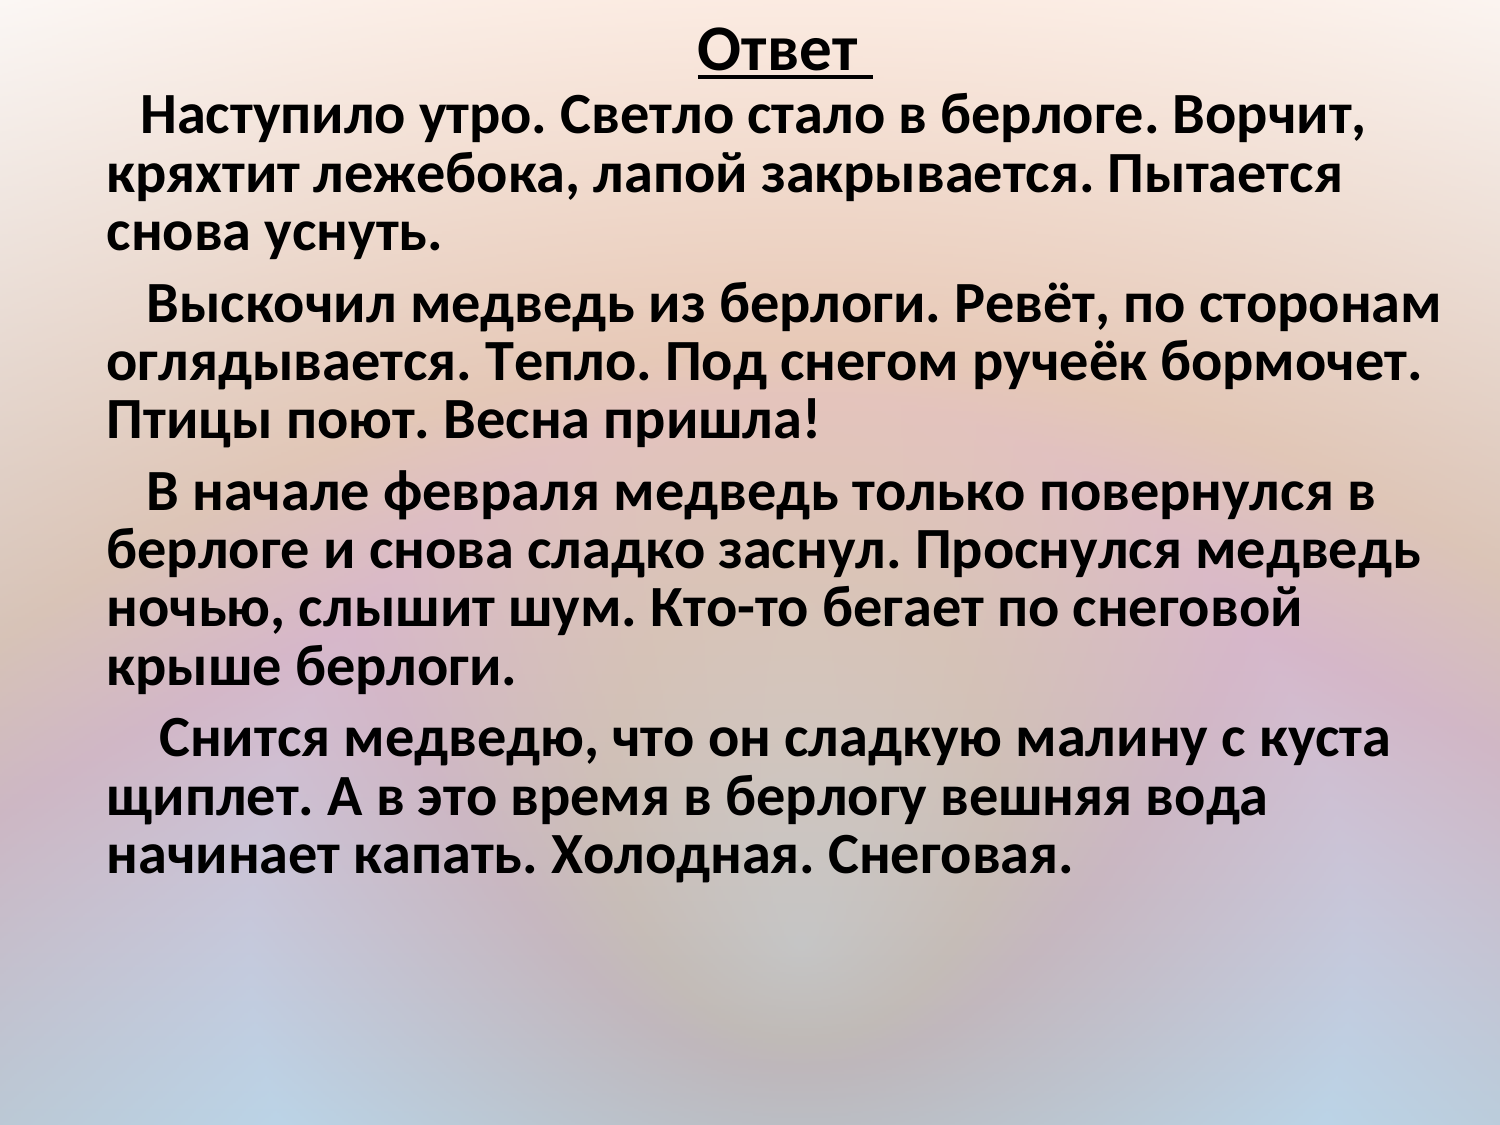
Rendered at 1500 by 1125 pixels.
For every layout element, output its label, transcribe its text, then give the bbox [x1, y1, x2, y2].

title Ответ [118, 14, 1453, 82]
picture [0, 0, 1500, 1125]
list Наступило утро. Светло стало в берлоге. Ворчит, кряхтит лежебока, лапой закрывается. Пытается снова уснуть. Выскочил медведь из берлоги. Ревёт, по сторонам оглядывается. Тепло. Под снегом ручеёк бормочет. Птицы поют. Весна пришла! В начале февраля медведь только повернулся в берлоге и снова сладко заснул. Проснулся медведь ночью, слышит шум. Кто-то бегает по снеговой крыше берлоги. Снится медведю, что он сладкую малину с куста щиплет. А в это время в берлогу вешняя вода начинает капать. Холодная. Снеговая. [35, 82, 1465, 1111]
